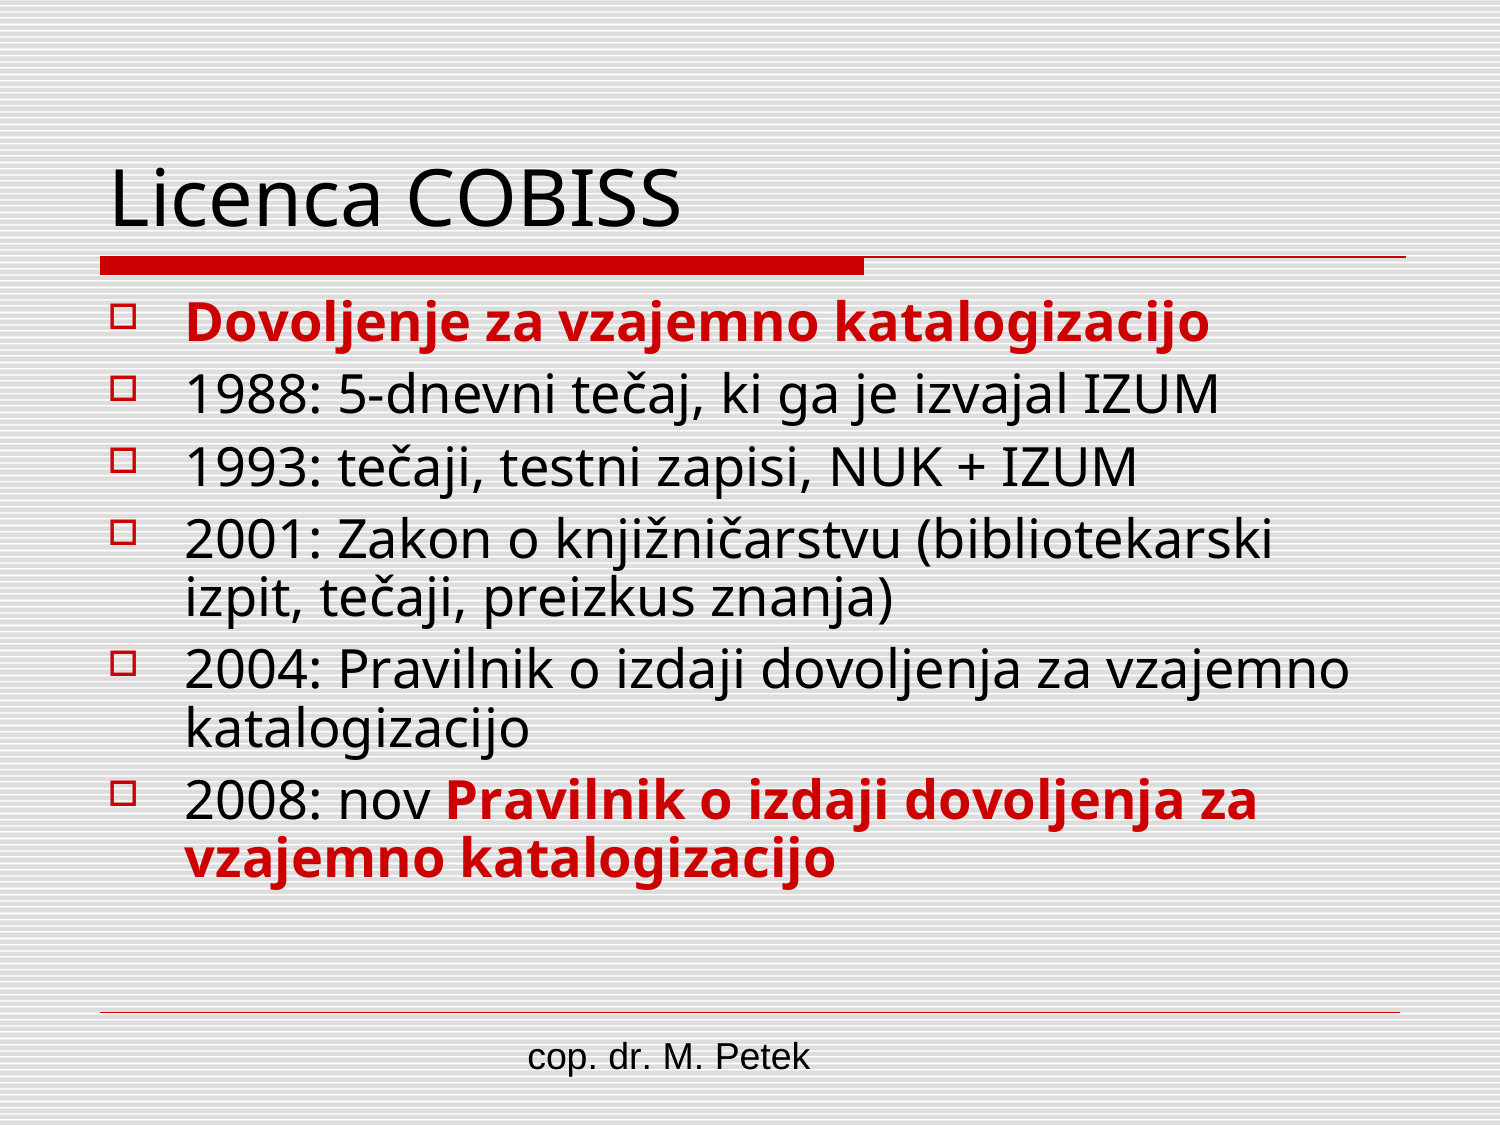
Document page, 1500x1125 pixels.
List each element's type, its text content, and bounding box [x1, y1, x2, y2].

picture [0, 0, 1500, 1125]
list Dovoljenje za vzajemno katalogizacijo 1988: 5-dnevni tečaj, ki ga je izvajal IZUM 1993: tečaji, testni zapisi, NUK + IZUM 2001: Zakon o knjižničarstvu (bibliotekarski izpit, tečaji, preizkus znanja) 2004: Pravilnik o izdaji dovoljenja za vzajemno katalogizacijo 2008: nov Pravilnik o izdaji dovoljenja za vzajemno katalogizacijo [92, 287, 1406, 988]
title Licenca COBISS [94, 49, 1407, 250]
